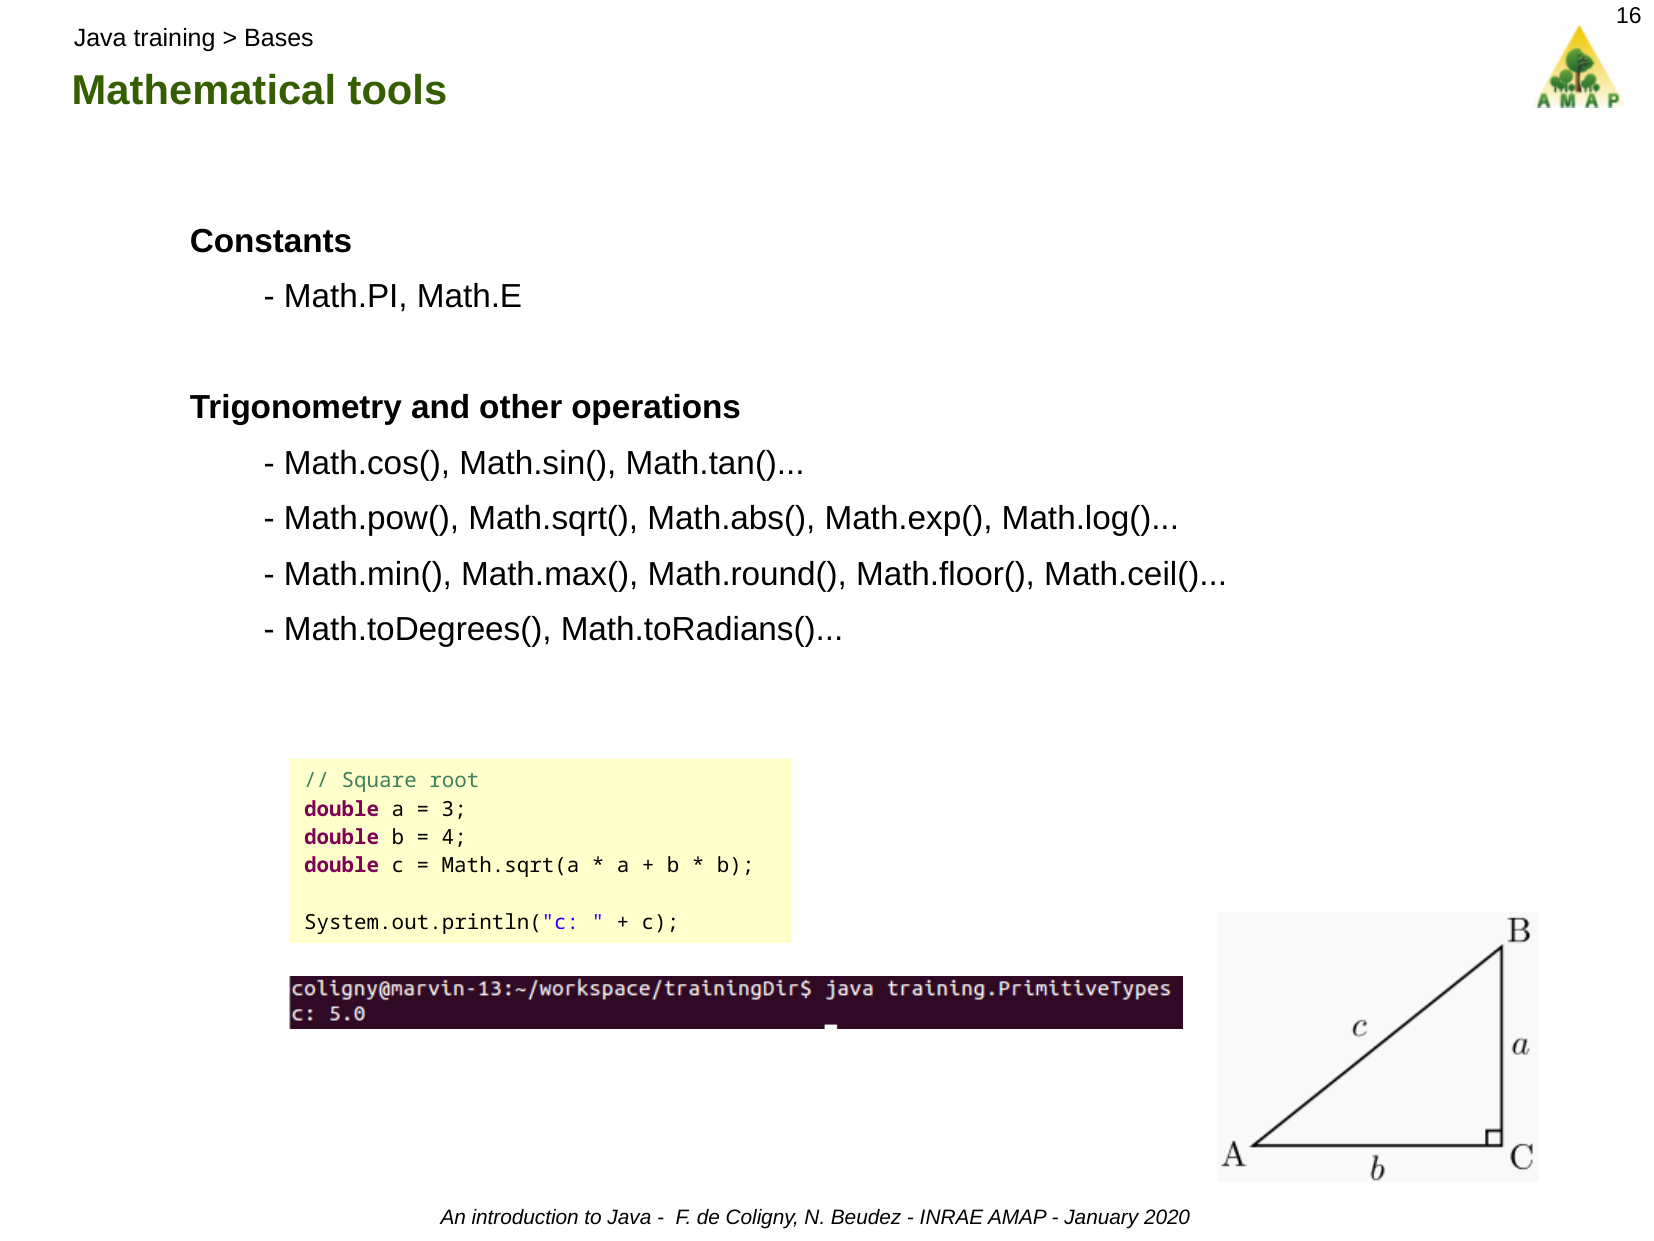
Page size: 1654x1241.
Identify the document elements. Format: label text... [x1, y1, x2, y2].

picture [289, 976, 1183, 1029]
text_box Constants - Math.PI, Math.E Trigonometry and other operations - Math.cos(), Math.sin(), Math.tan()... - Math.pow(), Math.sqrt(), Math.abs(), Math.exp(), Math.log()... - Math.min(), Math.max(), Math.round(), Math.floor(), Math.ceil()... - Math.toDegrees(), Math.toRadians()... [175, 196, 1628, 656]
text_box Java training > Bases [59, 16, 1004, 60]
picture [1217, 912, 1539, 1182]
text_box // Square root double a = 3; double b = 4; double c = Math.sqrt(a * a + b * b); System.out.println("c: " + c); [289, 758, 792, 942]
text_box Mathematical tools [56, 59, 1120, 121]
picture [1533, 25, 1627, 108]
